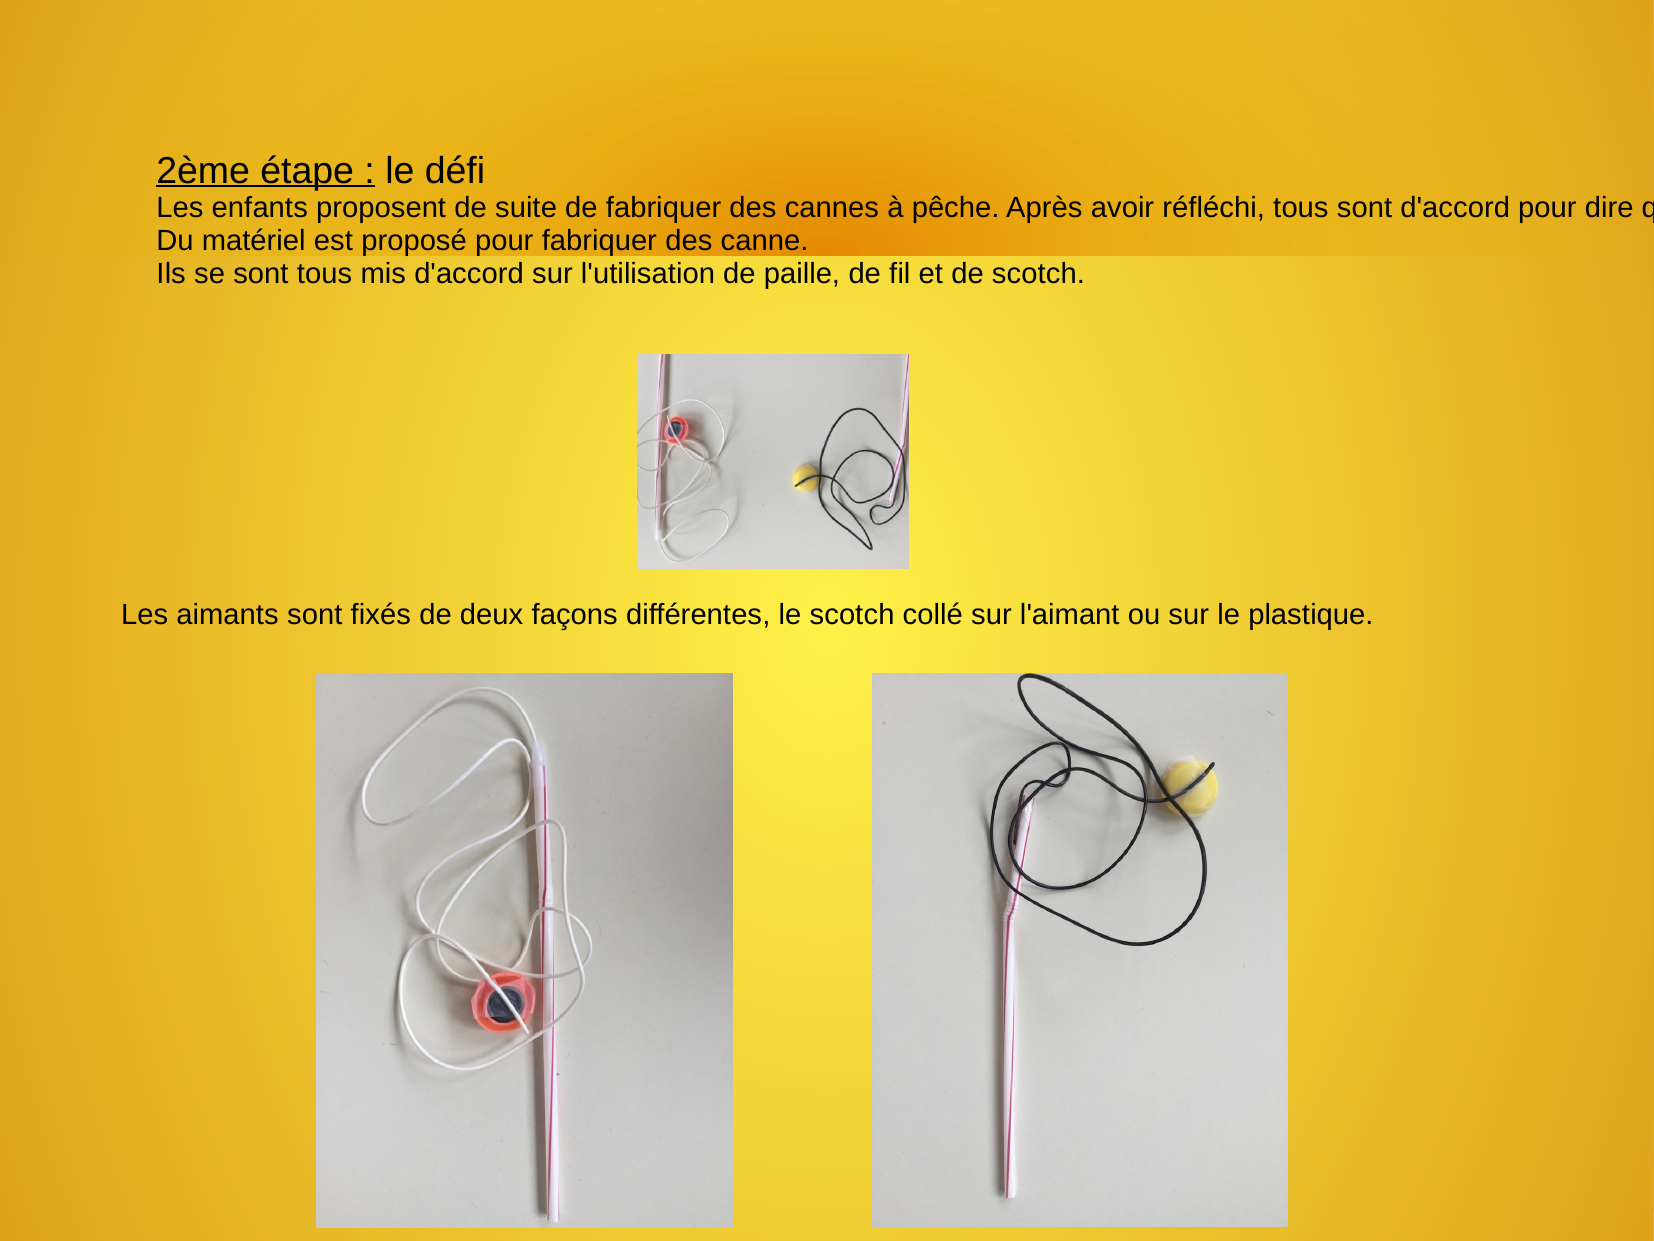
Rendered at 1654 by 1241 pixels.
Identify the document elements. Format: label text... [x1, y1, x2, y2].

text_box 2ème étape : le défi Les enfants proposent de suite de fabriquer des cannes à pêche. Après avoir réfléchi, tous sont d'accord pour dire qu'il faut mettre un aimant au bout. Du matériel est proposé pour fabriquer des canne. Ils se sont tous mis d'accord sur l'utilisation de paille, de fil et de scotch. [141, 141, 1441, 330]
text_box Les aimants sont fixés de deux façons différentes, le scotch collé sur l'aimant ou sur le plastique. [106, 590, 1465, 639]
picture [637, 354, 909, 569]
picture [872, 673, 1288, 1227]
picture [316, 673, 733, 1228]
